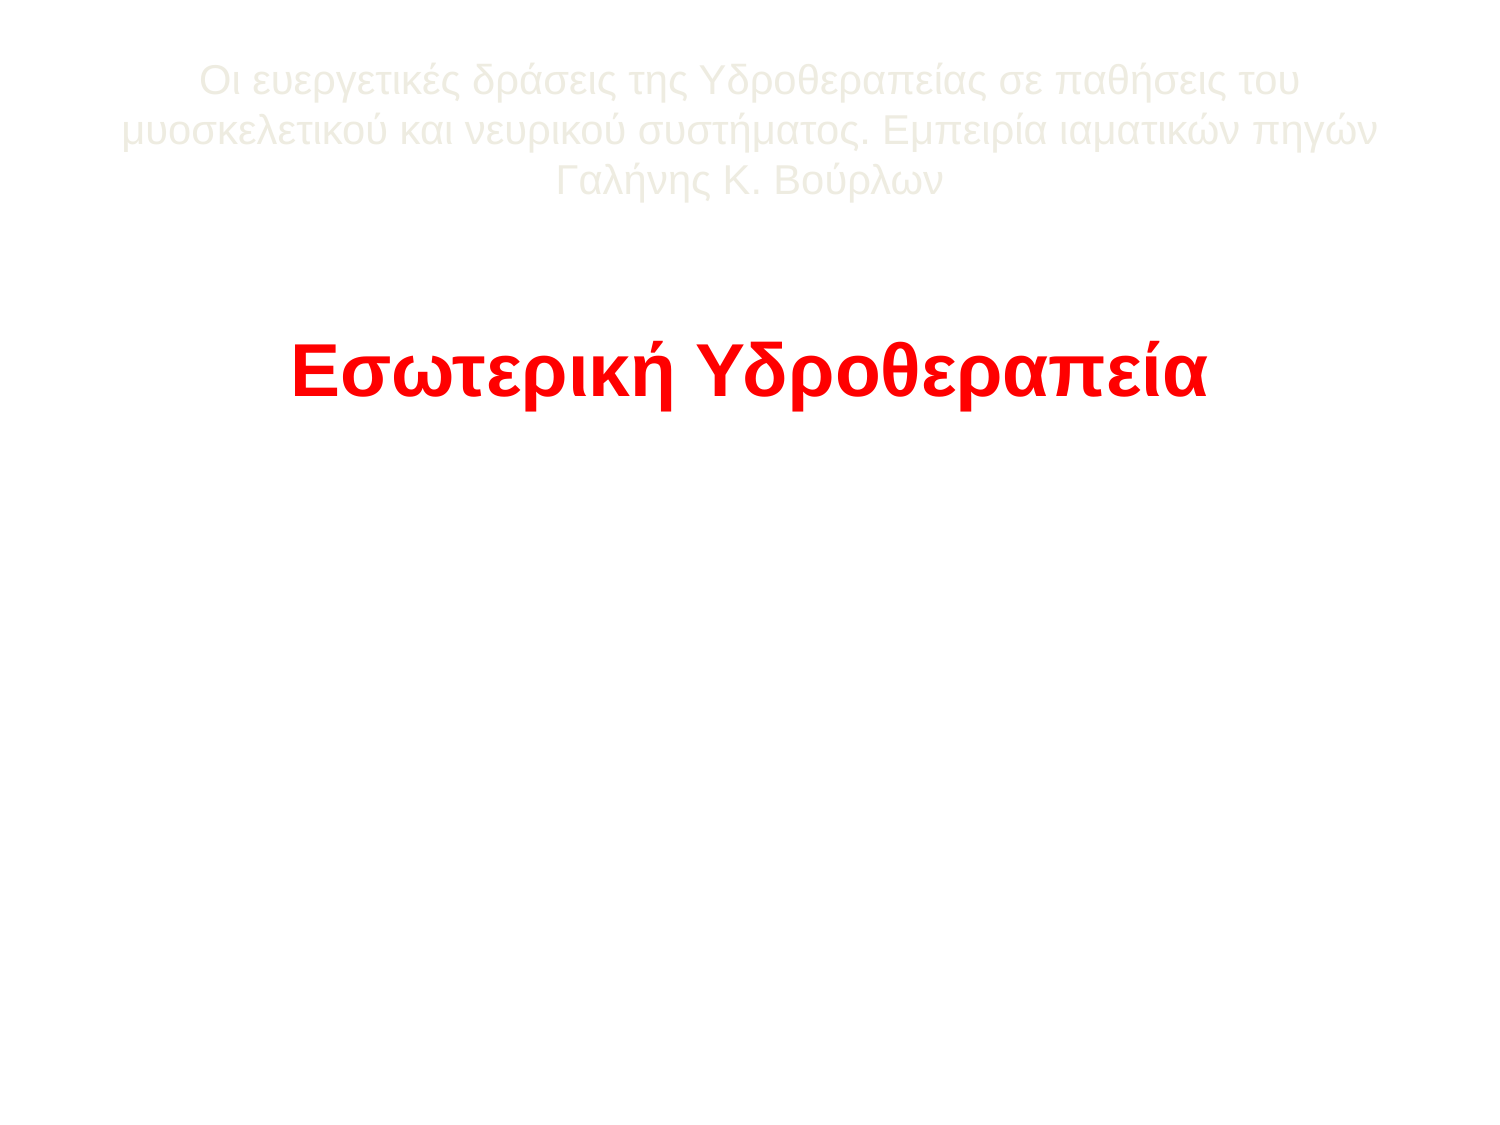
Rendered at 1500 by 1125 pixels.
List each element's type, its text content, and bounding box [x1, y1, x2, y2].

list Εσωτερική Υδροθεραπεία Ποσιθεραπεία Εισπνοθεραπεία Πλύσεις (ρινικές, στοματικές, γυναικολογικές, εντερικές) [75, 314, 1425, 1005]
title Οι ευεργετικές δράσεις της Υδροθεραπείας σε παθήσεις του μυοσκελετικού και νευρικού συστήματος. Εμπειρία ιαματικών πηγών Γαλήνης Κ. Βούρλων [75, 45, 1425, 233]
